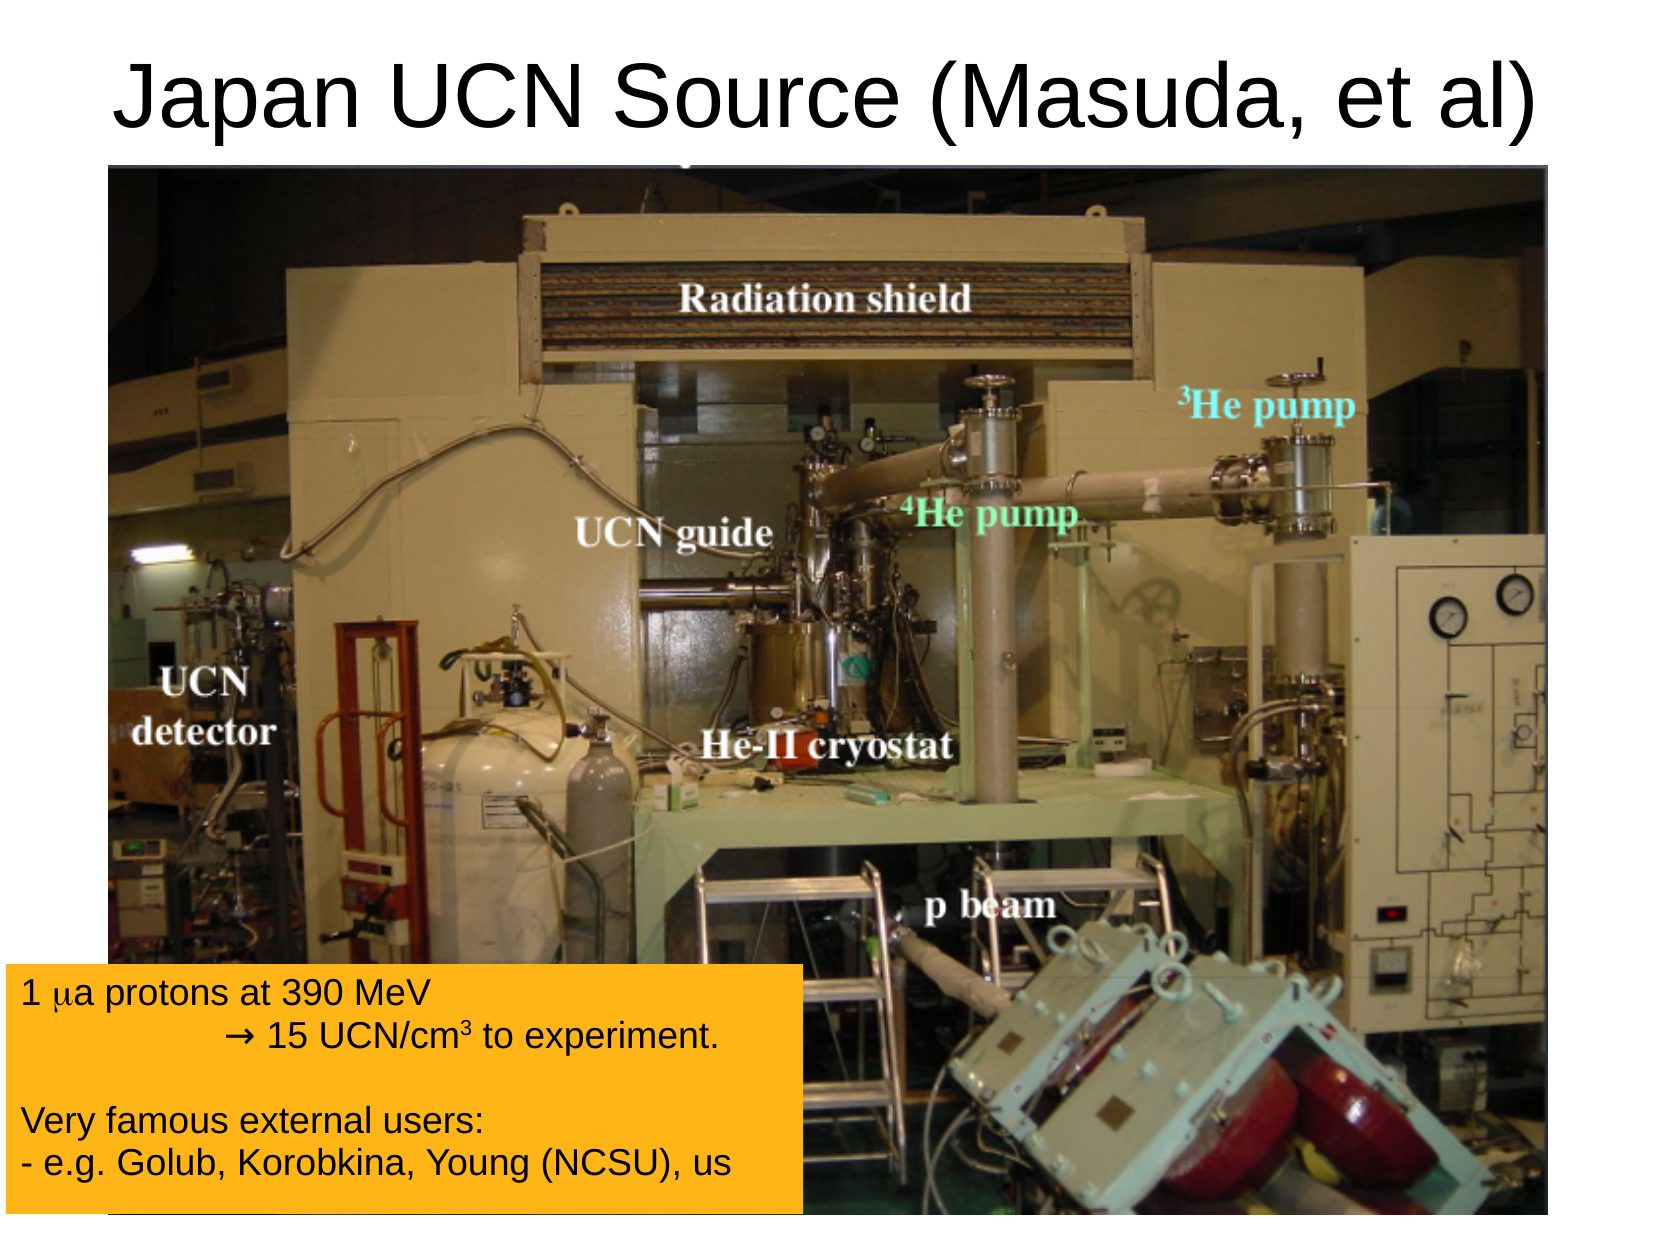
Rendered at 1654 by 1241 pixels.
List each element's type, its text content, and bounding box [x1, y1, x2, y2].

title Japan UCN Source (Masuda, et al) [0, 0, 1654, 193]
text_box 1 a protons at 390 MeV → 15 UCN/cm3 to experiment. Very famous external users: - e.g. Golub, Korobkina, Young (NCSU), us [5, 964, 804, 1214]
picture [108, 165, 1548, 1215]
